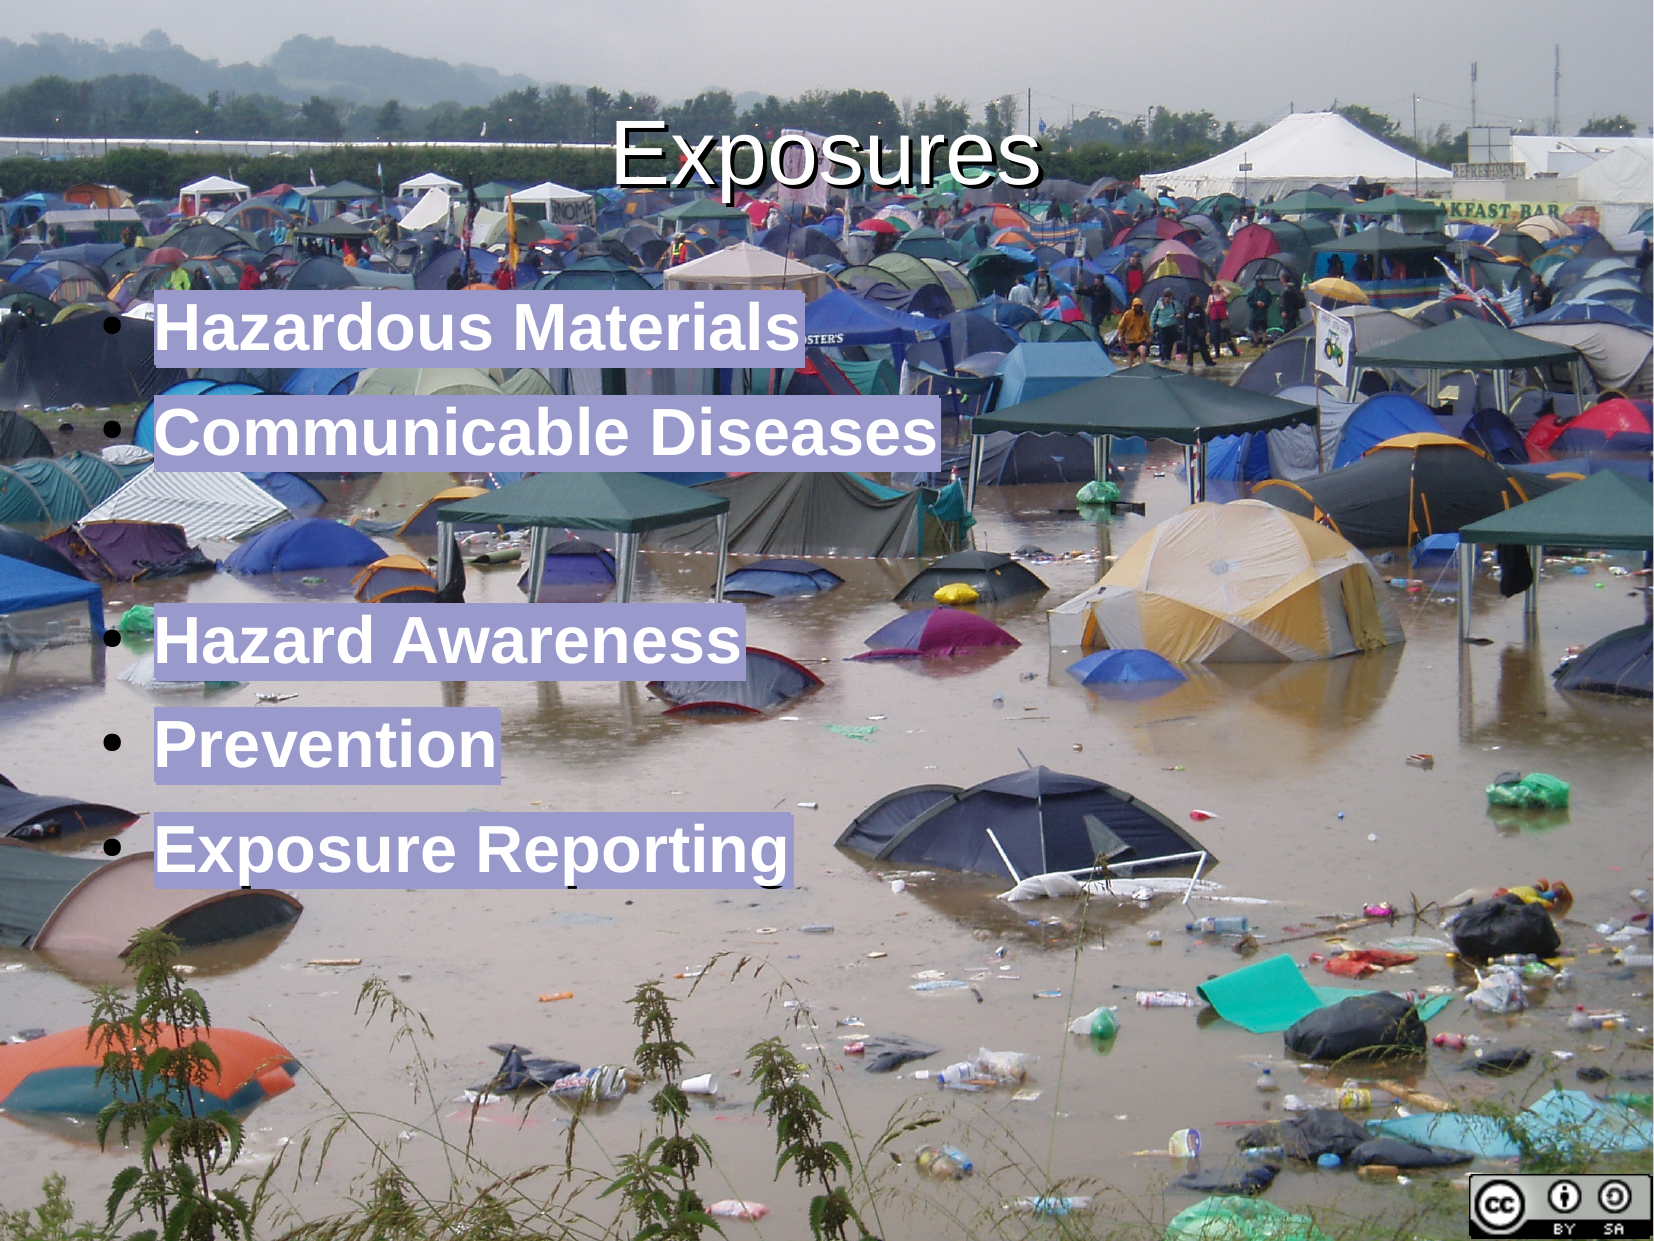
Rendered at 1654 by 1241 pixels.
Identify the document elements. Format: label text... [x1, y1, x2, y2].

picture [0, 0, 1654, 1241]
list Hazardous Materials Communicable Diseases Hazard Awareness Prevention Exposure Reporting [82, 290, 1571, 1010]
title Exposures [82, 49, 1571, 257]
